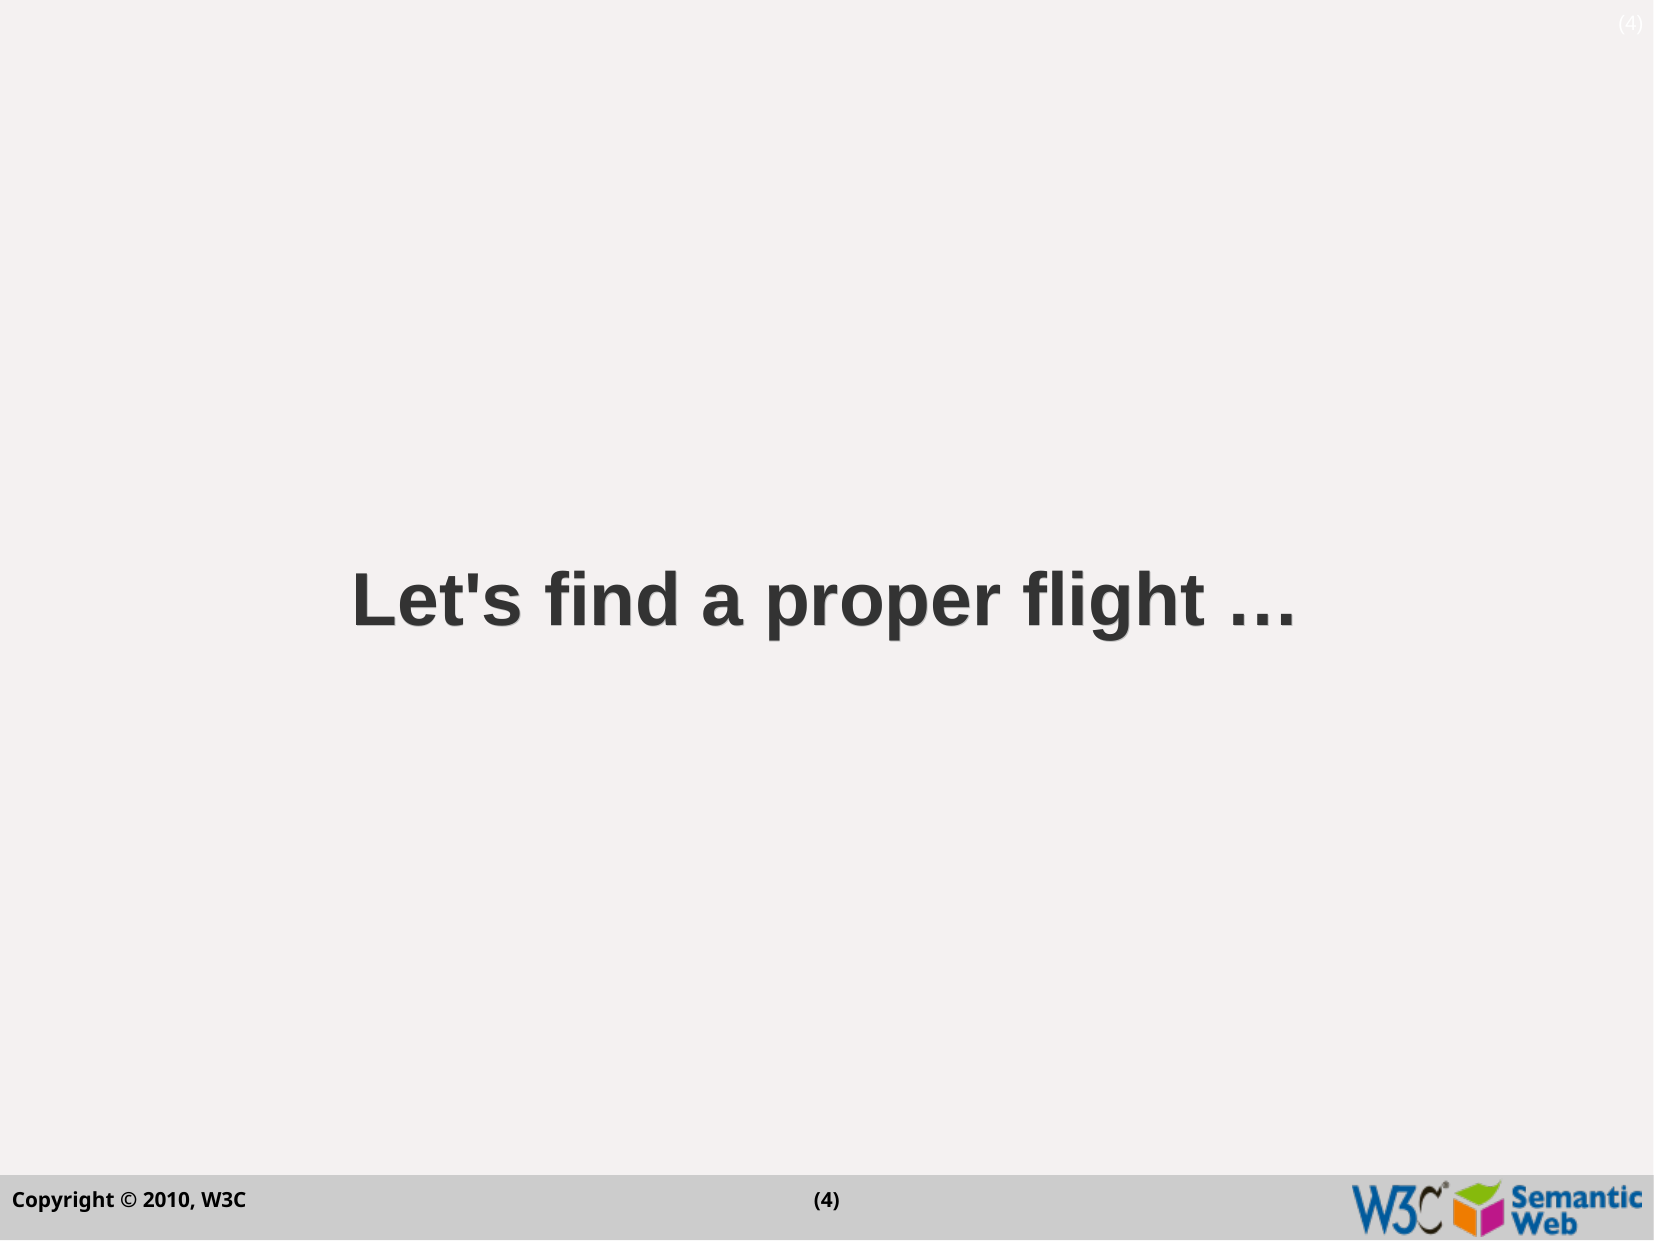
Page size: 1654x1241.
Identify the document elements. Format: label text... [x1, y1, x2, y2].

title Let's find a proper flight … [59, 546, 1595, 650]
picture [1352, 1178, 1642, 1237]
